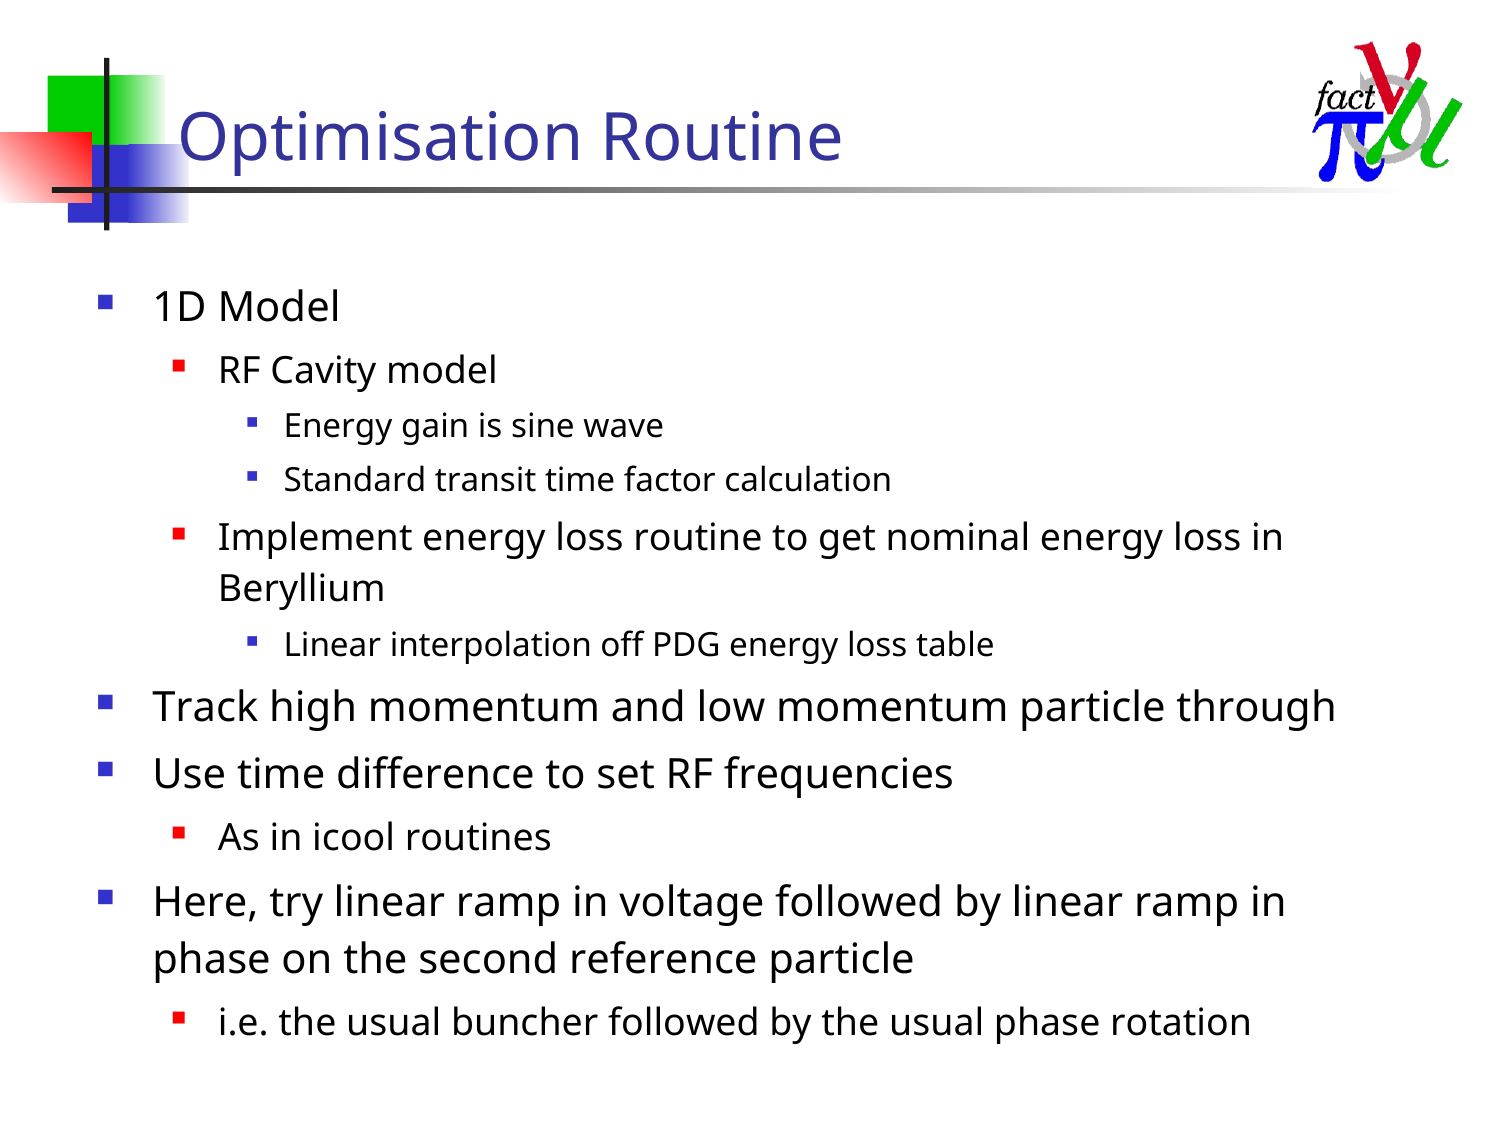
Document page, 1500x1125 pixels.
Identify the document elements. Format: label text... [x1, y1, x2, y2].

title Optimisation Routine [162, 0, 1441, 188]
picture [1441, 41, 1463, 188]
list 1D Model RF Cavity model Energy gain is sine wave Standard transit time factor calculation Implement energy loss routine to get nominal energy loss in Beryllium Linear interpolation off PDG energy loss table Track high momentum and low momentum particle through Use time difference to set RF frequencies As in icool routines Here, try linear ramp in voltage followed by linear ramp in phase on the second reference particle i.e. the usual buncher followed by the usual phase rotation [81, 269, 1359, 932]
